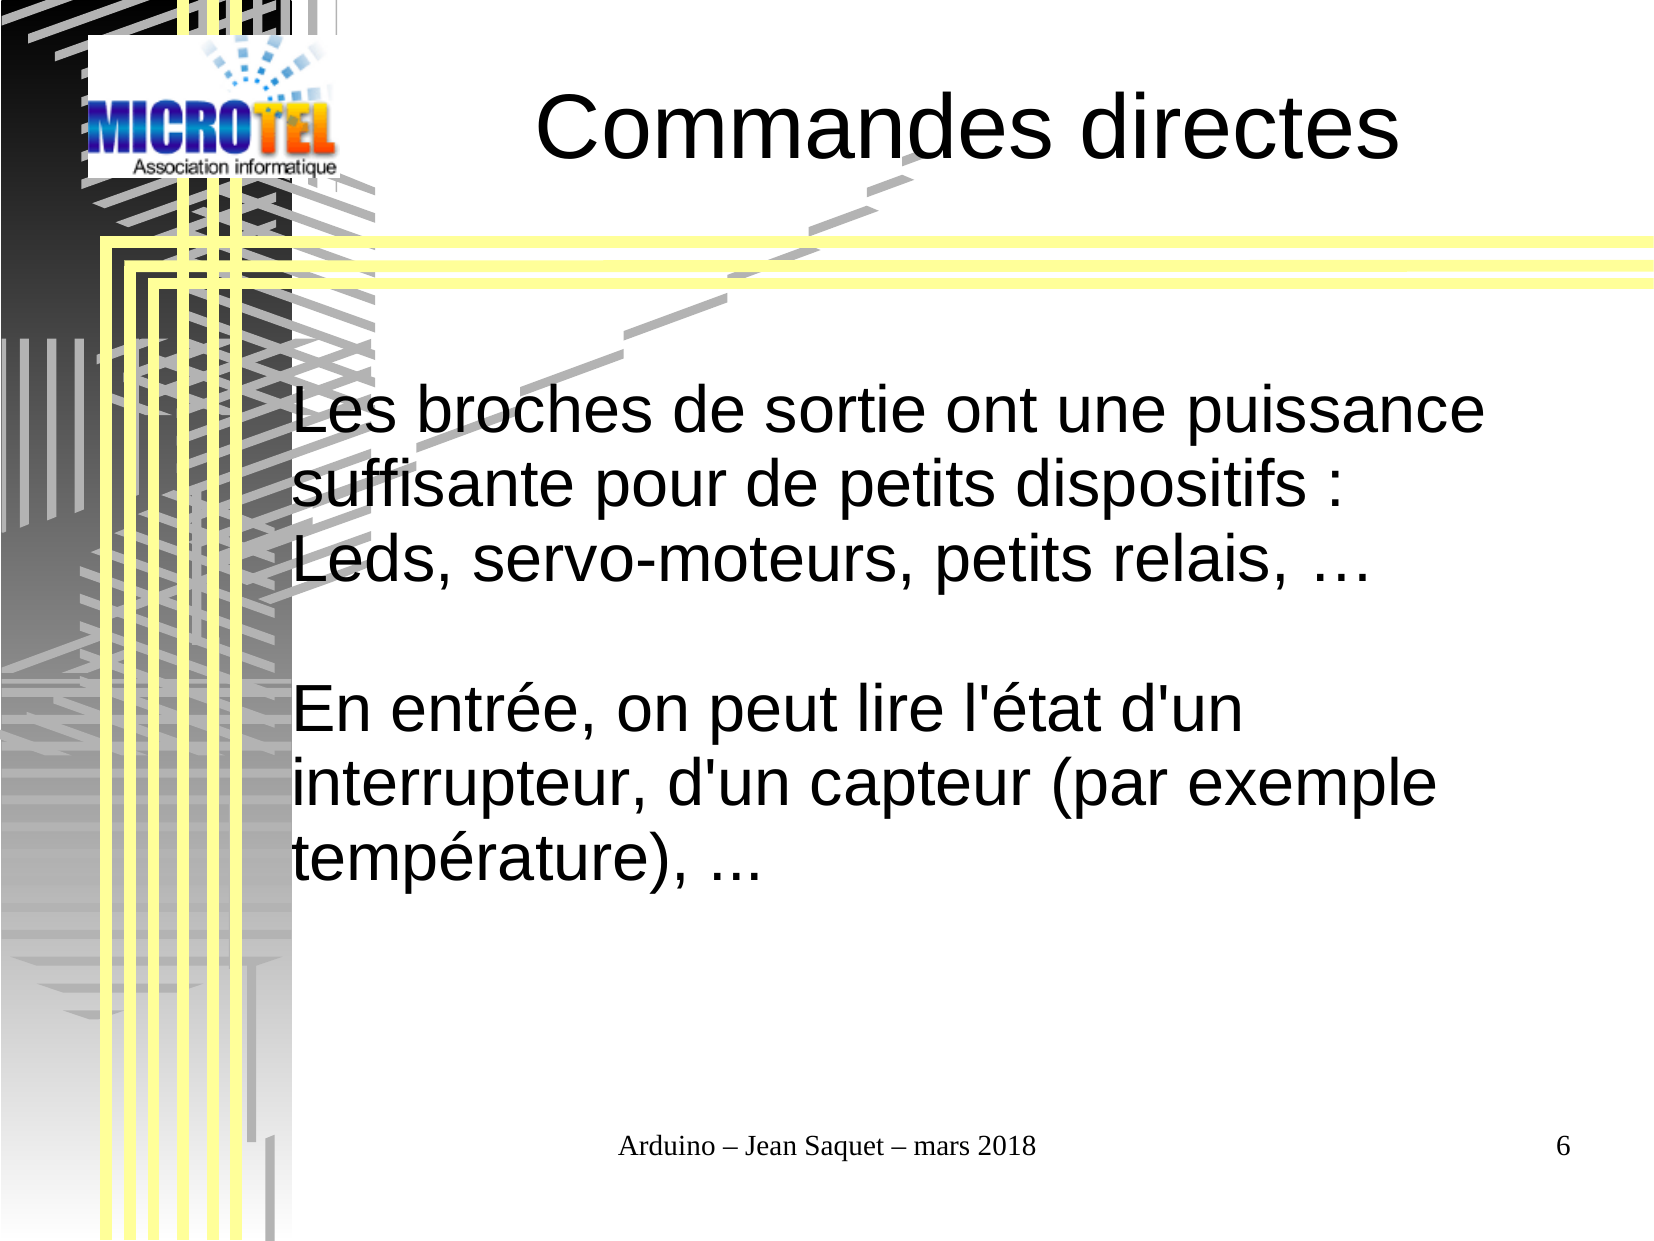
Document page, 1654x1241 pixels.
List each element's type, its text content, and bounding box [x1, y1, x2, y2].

picture [88, 35, 340, 178]
title Commandes directes [383, 23, 1554, 231]
subtitle Les broches de sortie ont une puissance suffisante pour de petits dispositifs : Leds, servo-moteurs, petits relais, … En entrée, on peut lire l'état d'un interrupteur, d'un capteur (par exemple température), ... [291, 298, 1567, 1118]
